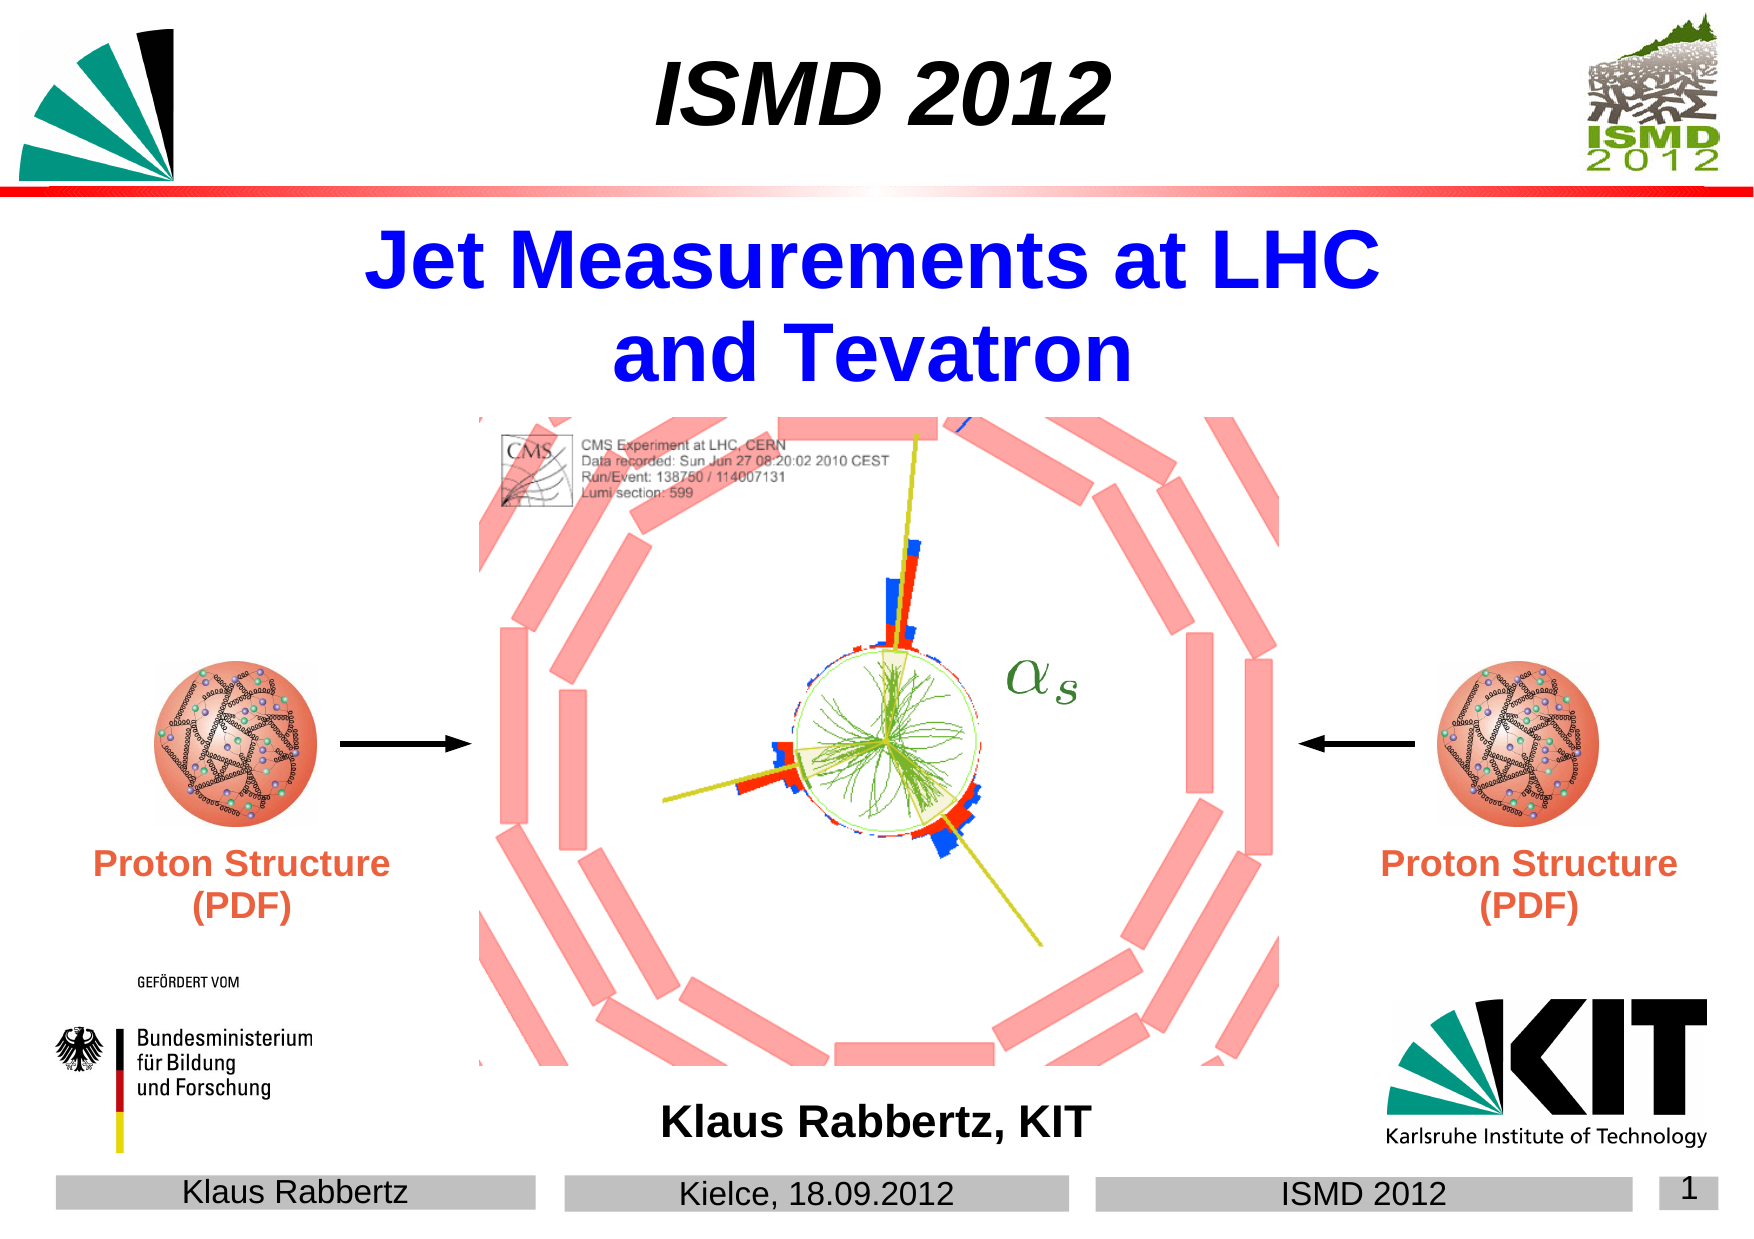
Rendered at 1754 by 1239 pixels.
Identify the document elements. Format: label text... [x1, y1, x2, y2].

text_box Jet Measurements at LHC and Tevatron [352, 207, 1401, 406]
picture [479, 417, 1279, 1066]
picture [1387, 999, 1707, 1148]
picture [1437, 661, 1599, 827]
picture [55, 974, 312, 1153]
picture [19, 29, 174, 183]
picture [1579, 5, 1727, 177]
title ISMD 2012 [263, 3, 1505, 184]
text_box Proton Structure (PDF) [1368, 836, 1691, 933]
text_box Proton Structure (PDF) [81, 836, 403, 933]
text_box Klaus Rabbertz, KIT [648, 1089, 1106, 1154]
picture [154, 661, 317, 827]
